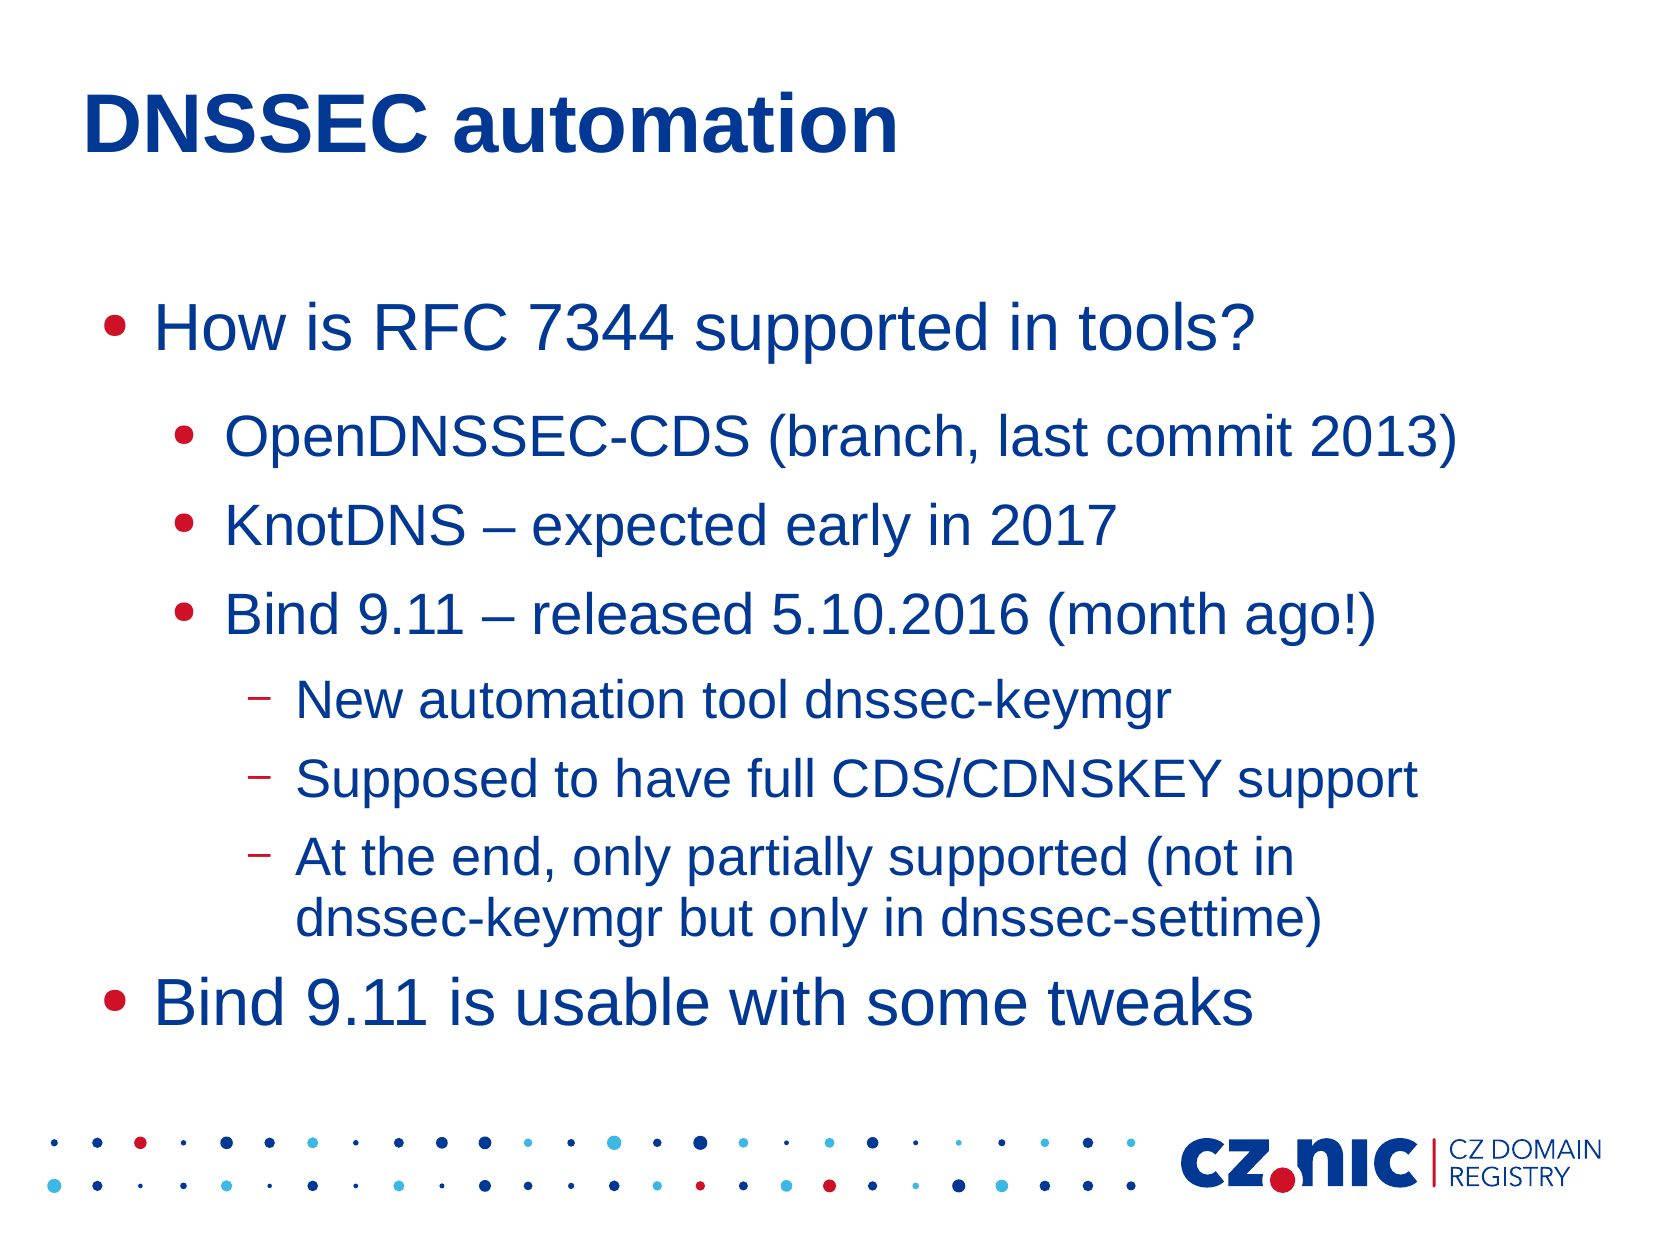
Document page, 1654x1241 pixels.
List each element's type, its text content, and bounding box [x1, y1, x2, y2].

list How is RFC 7344 supported in tools? OpenDNSSEC-CDS (branch, last commit 2013) KnotDNS – expected early in 2017 Bind 9.11 – released 5.10.2016 (month ago!) New automation tool dnssec-keymgr Supposed to have full CDS/CDNSKEY support At the end, only partially supported (not in dnssec-keymgr but only in dnssec-settime) Bind 9.11 is usable with some tweaks [82, 290, 1571, 1109]
title DNSSEC automation [82, 70, 1571, 178]
